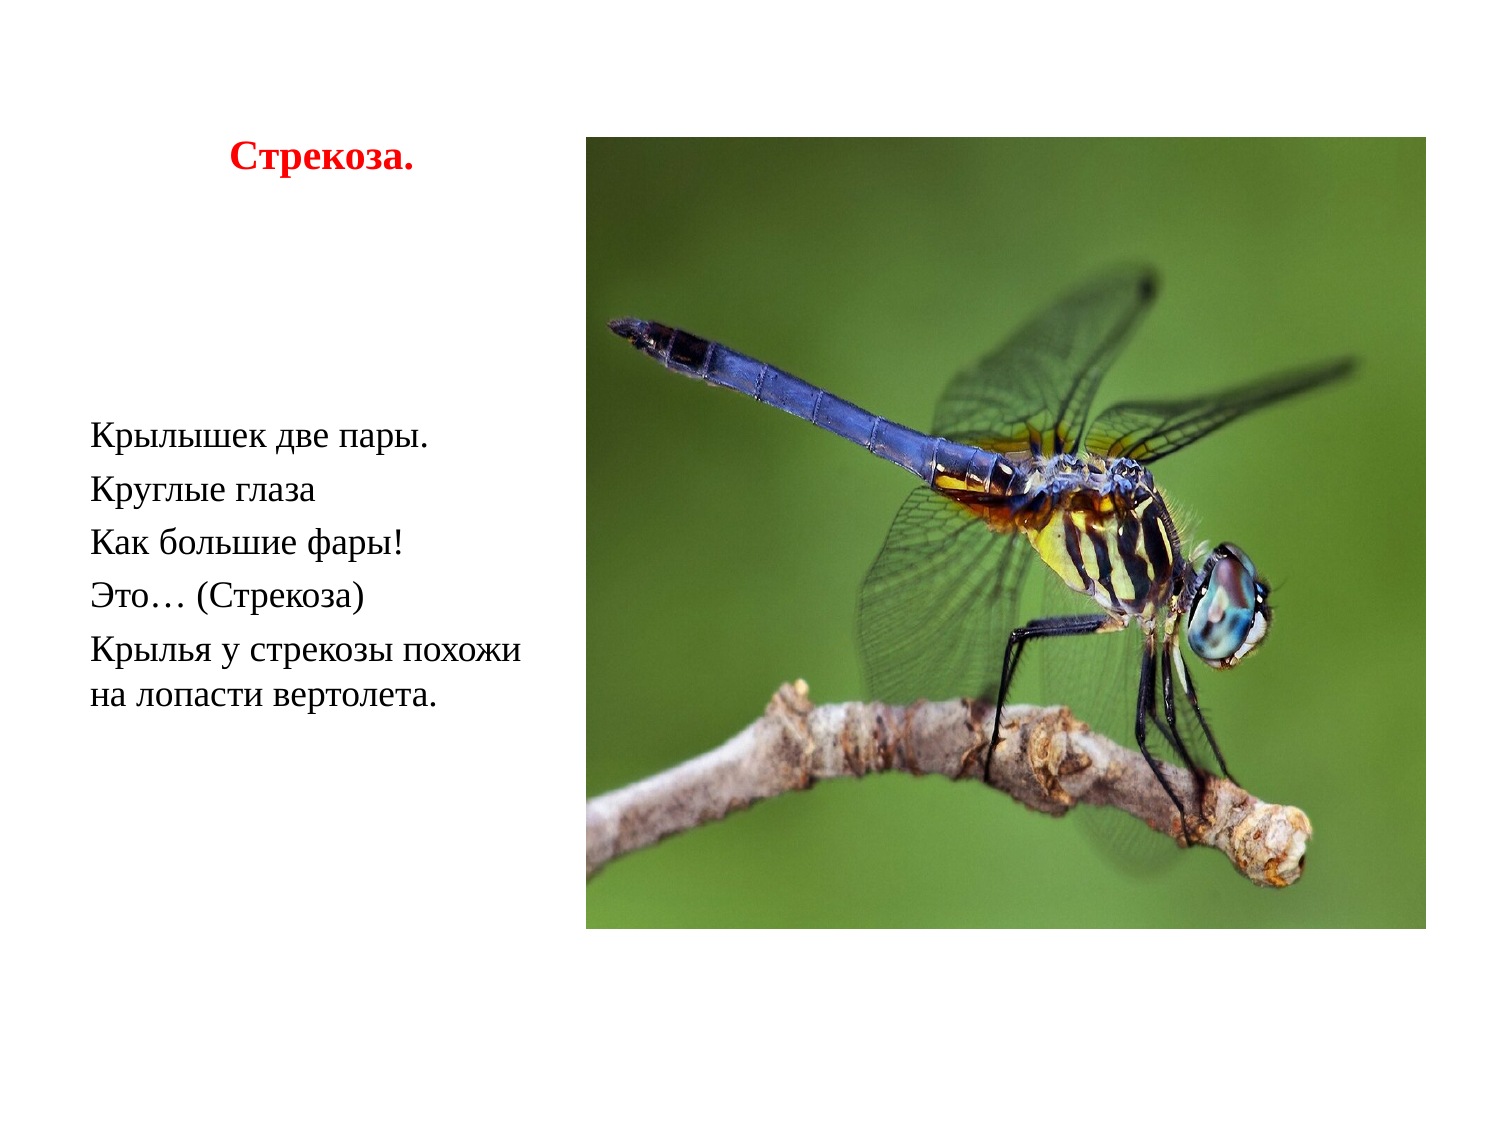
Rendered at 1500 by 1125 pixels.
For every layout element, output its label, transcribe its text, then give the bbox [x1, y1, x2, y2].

list Крылышек две пары. Круглые глаза Как большие фары! Это… (Стрекоза) Крылья у стрекозы похожи на лопасти вертолета. [75, 235, 569, 1005]
title Стрекоза. [75, 44, 569, 235]
picture [586, 137, 1426, 929]
